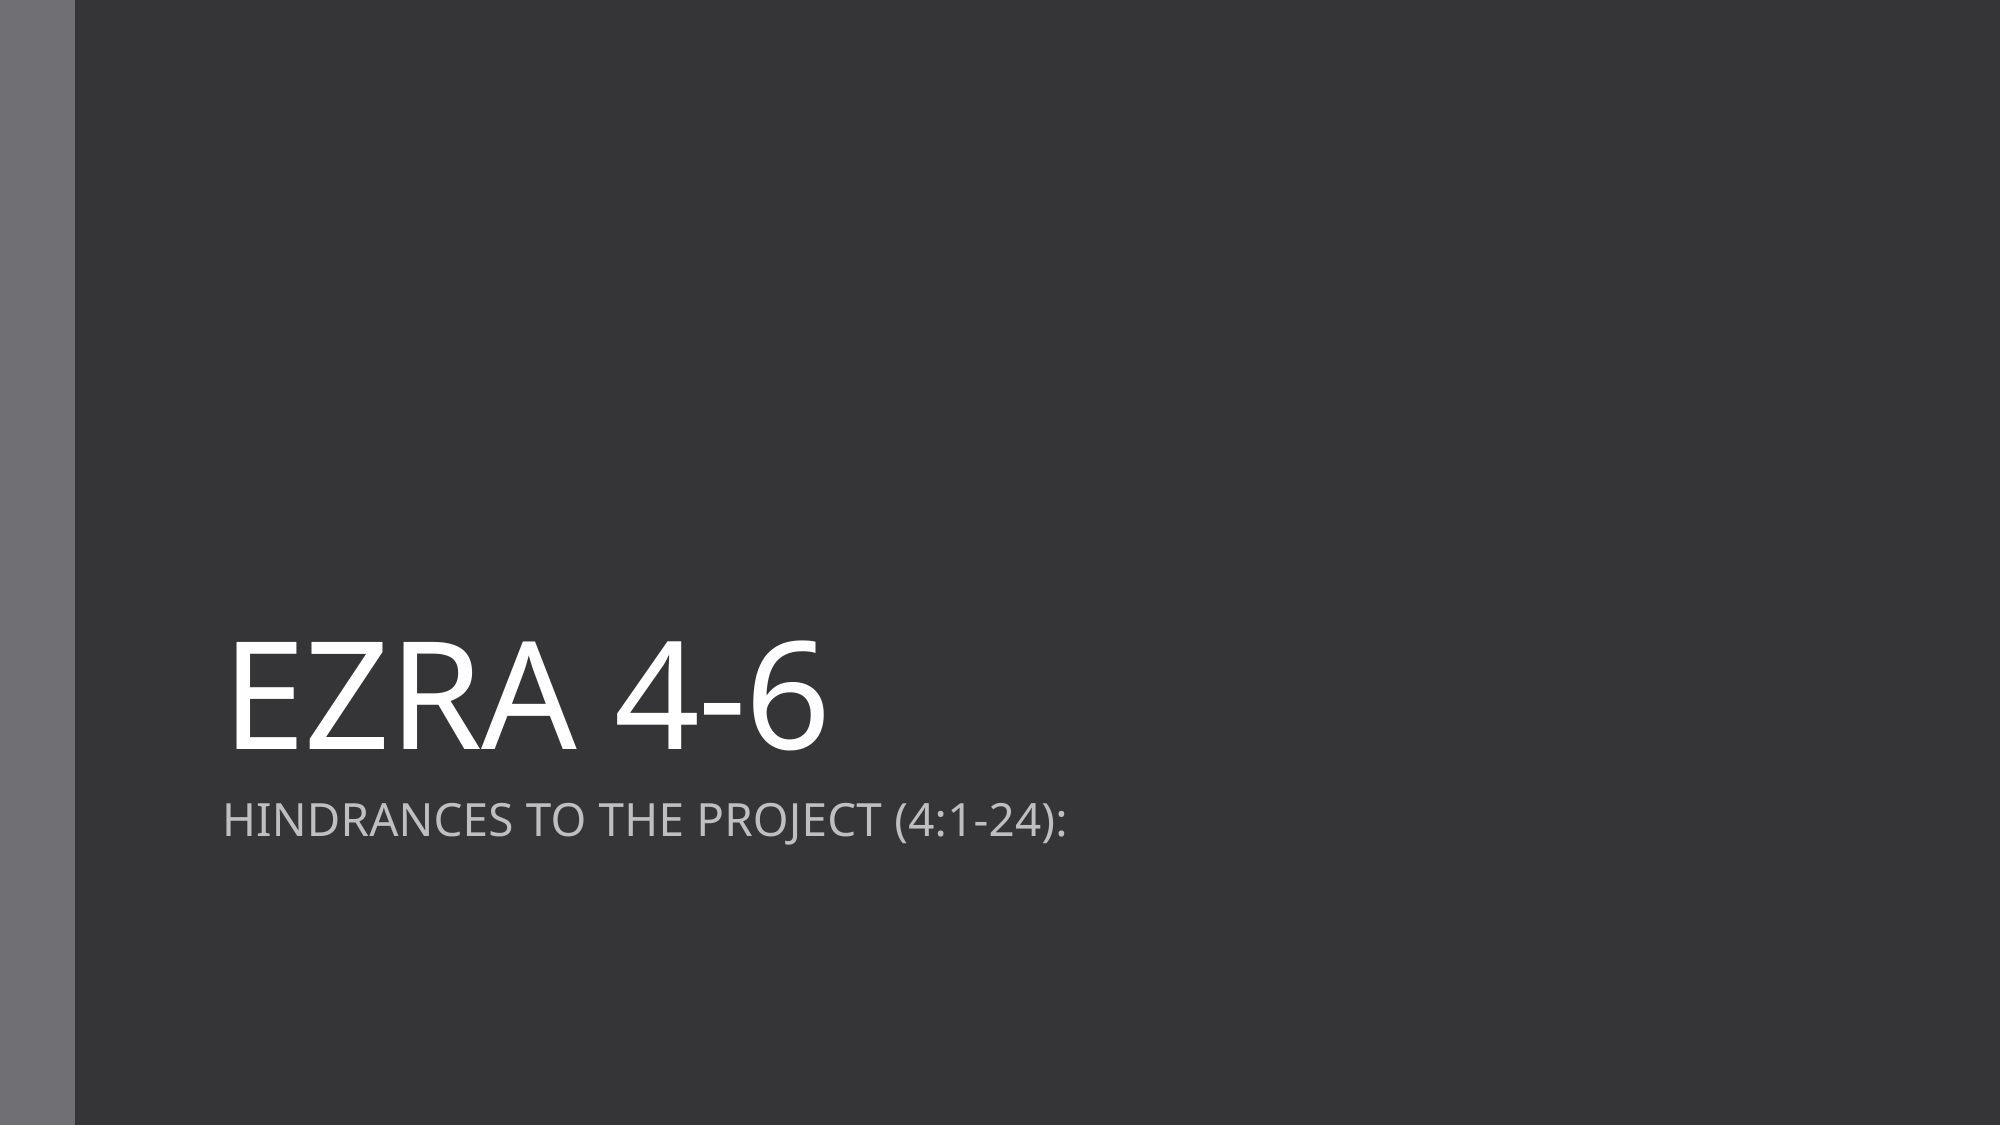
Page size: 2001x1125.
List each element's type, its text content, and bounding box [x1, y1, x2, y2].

title EZRA 4-6 [206, 124, 1752, 787]
subtitle HINDRANCES TO THE PROJECT (4:1-24): [206, 787, 1752, 1066]
